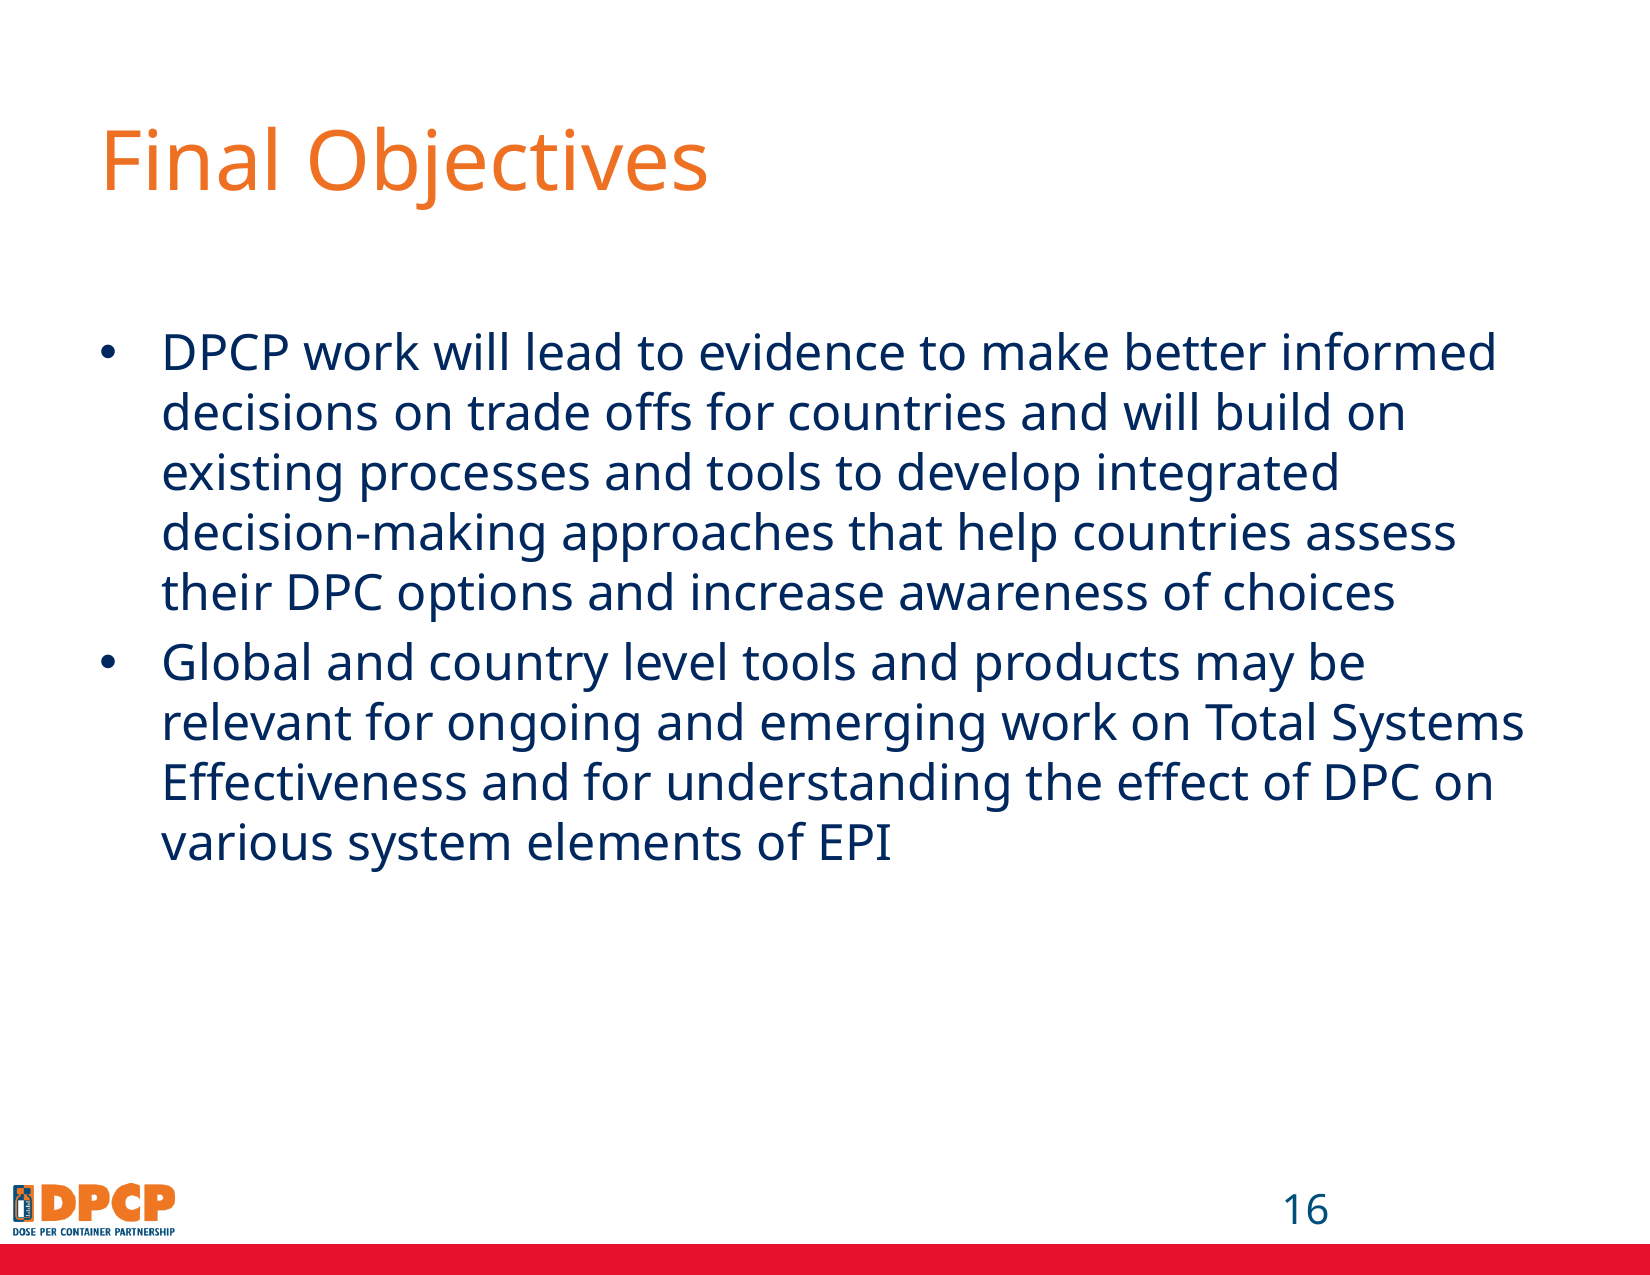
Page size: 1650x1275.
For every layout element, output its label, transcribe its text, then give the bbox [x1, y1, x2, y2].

title Final Objectives [82, 51, 1568, 264]
picture [12, 1183, 175, 1238]
list DPCP work will lead to evidence to make better informed decisions on trade offs for countries and will build on existing processes and tools to develop integrated decision-making approaches that help countries assess their DPC options and increase awareness of choices Global and country level tools and products may be relevant for ongoing and emerging work on Total Systems Effectiveness and for understanding the effect of DPC on various system elements of EPI [82, 312, 1568, 1154]
